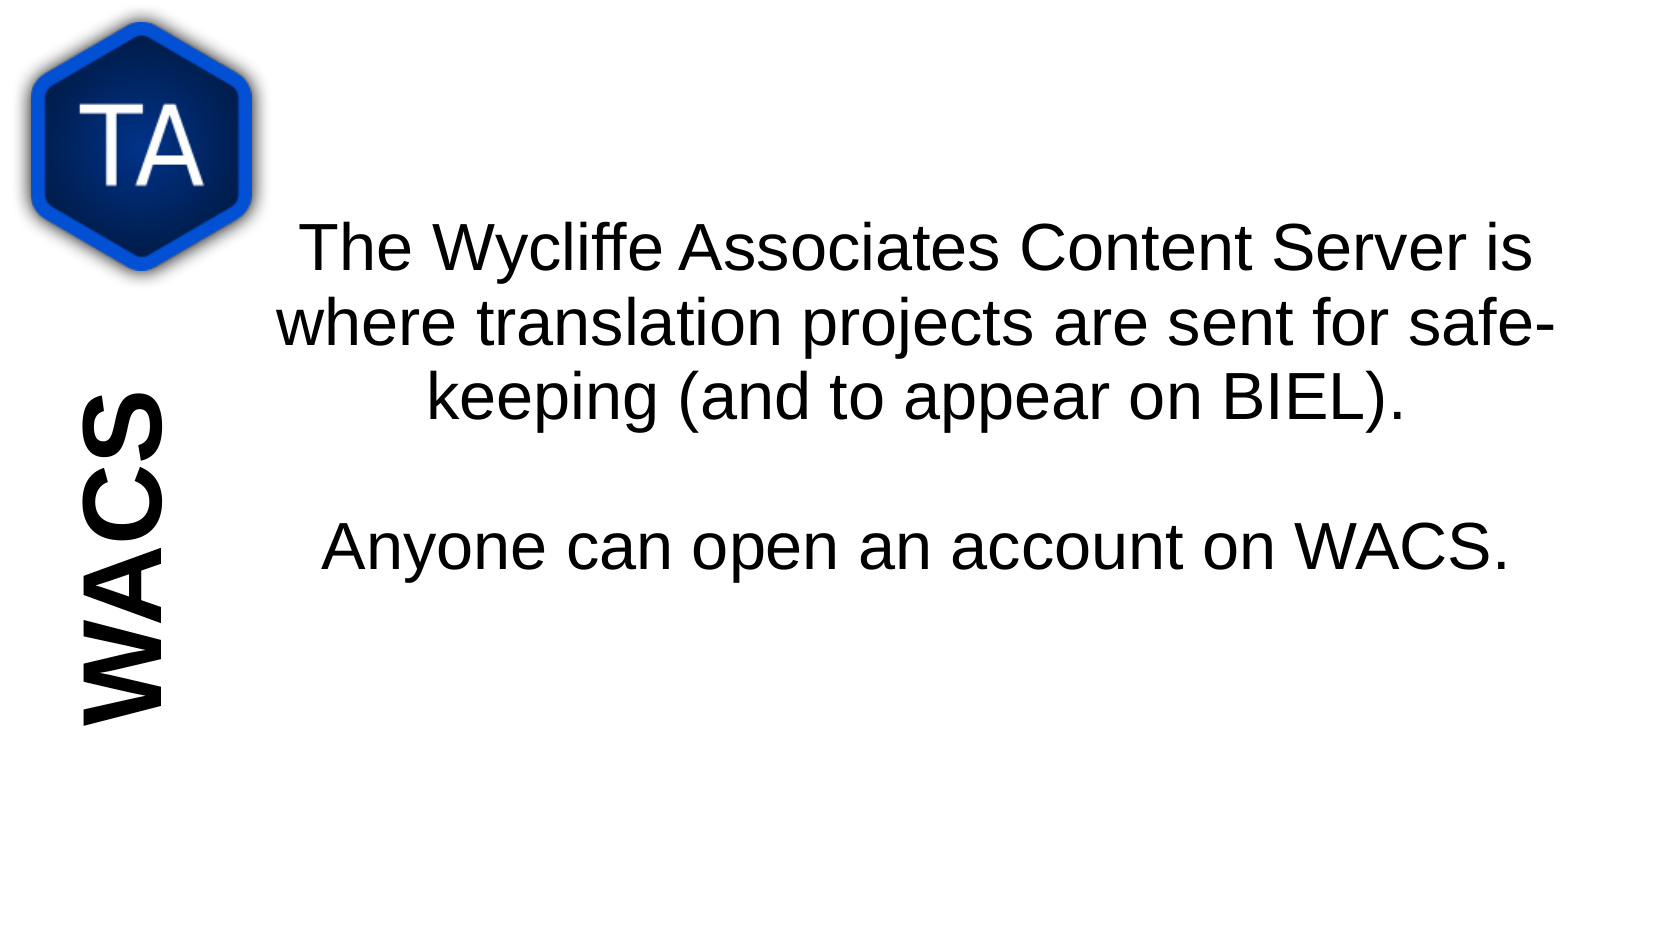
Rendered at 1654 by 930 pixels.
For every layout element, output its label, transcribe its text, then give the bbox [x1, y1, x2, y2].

title WACS [44, 318, 200, 798]
subtitle The Wycliffe Associates Content Server is where translation projects are sent for safe-keeping (and to appear on BIEL). Anyone can open an account on WACS. [263, 37, 1571, 757]
picture [31, 22, 252, 271]
